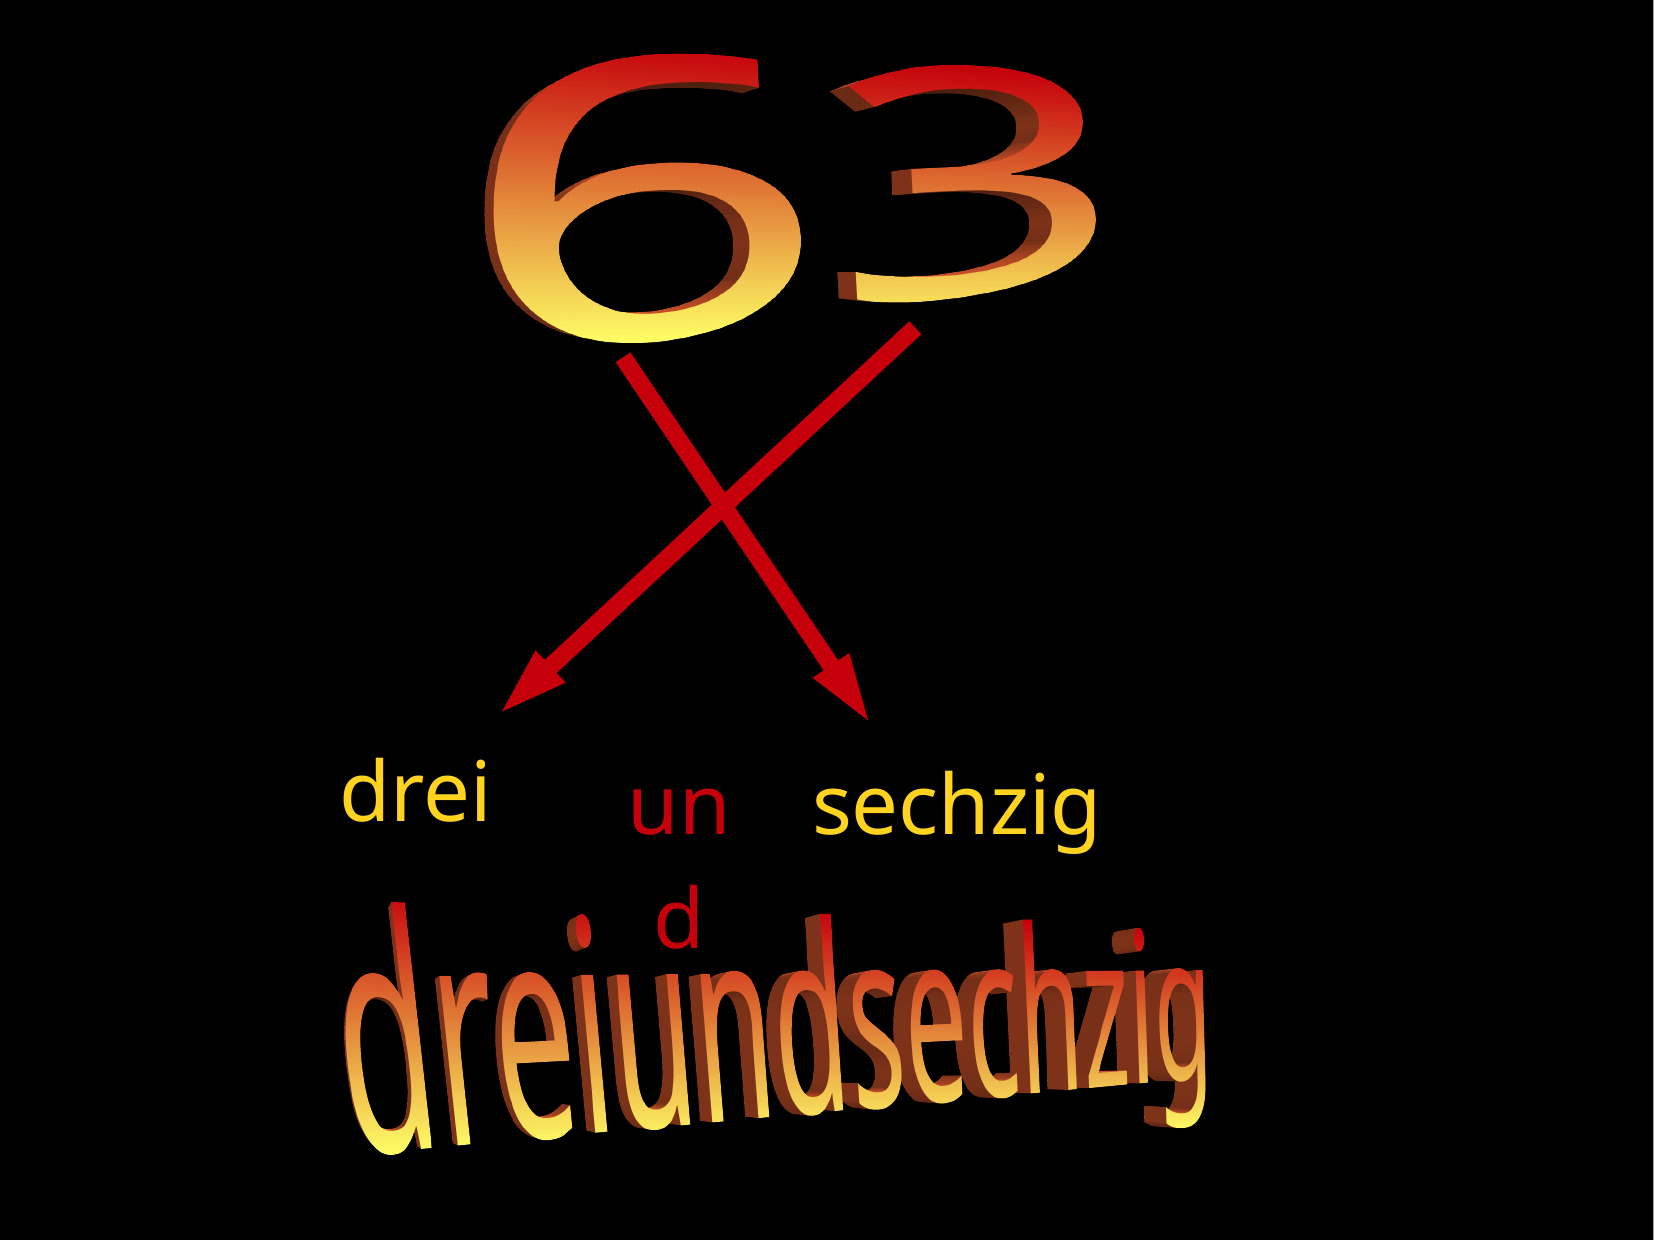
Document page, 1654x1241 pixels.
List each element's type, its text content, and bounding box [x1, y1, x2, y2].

text_box drei [324, 725, 591, 857]
text_box sechzig [797, 738, 1152, 870]
text_box und [590, 738, 768, 870]
